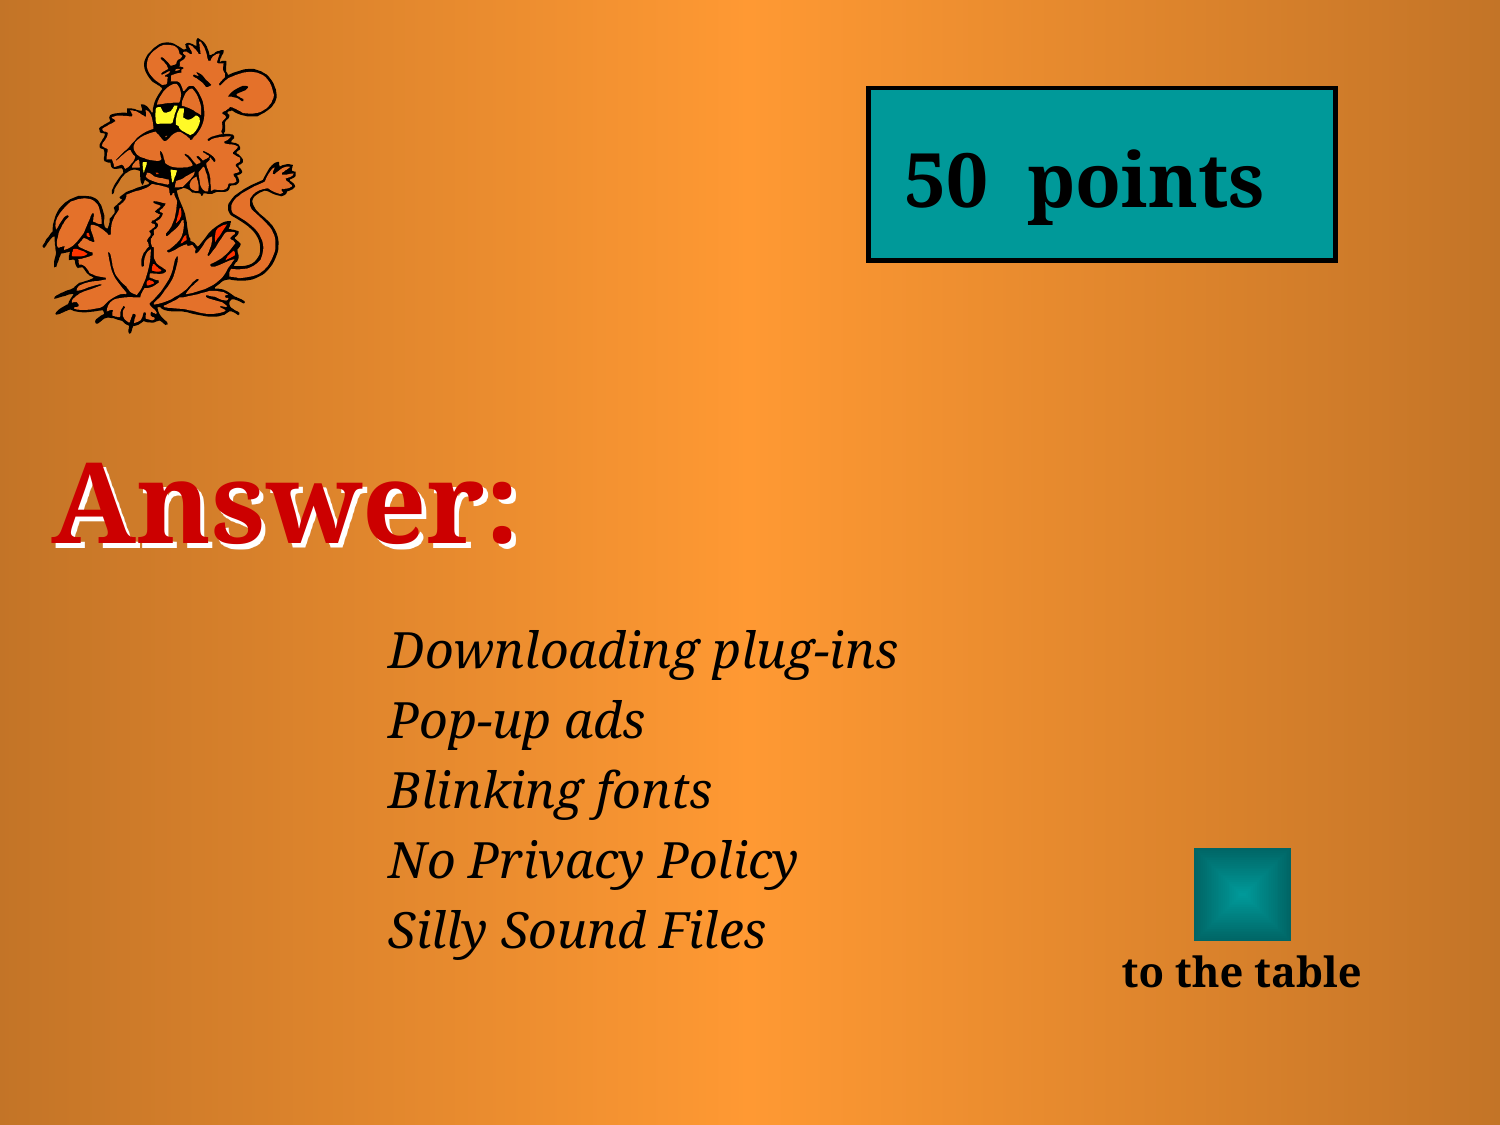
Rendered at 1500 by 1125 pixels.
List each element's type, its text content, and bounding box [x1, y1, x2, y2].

text_box 50 points [890, 124, 1303, 230]
text_box to the table [1067, 938, 1416, 1004]
text_box [868, 87, 1336, 261]
text_box [1194, 848, 1291, 941]
text_box Downloading plug-ins Pop-up ads Blinking fonts No Privacy Policy Silly Sound Files [224, 611, 1174, 967]
title Answer: [36, 404, 1387, 593]
